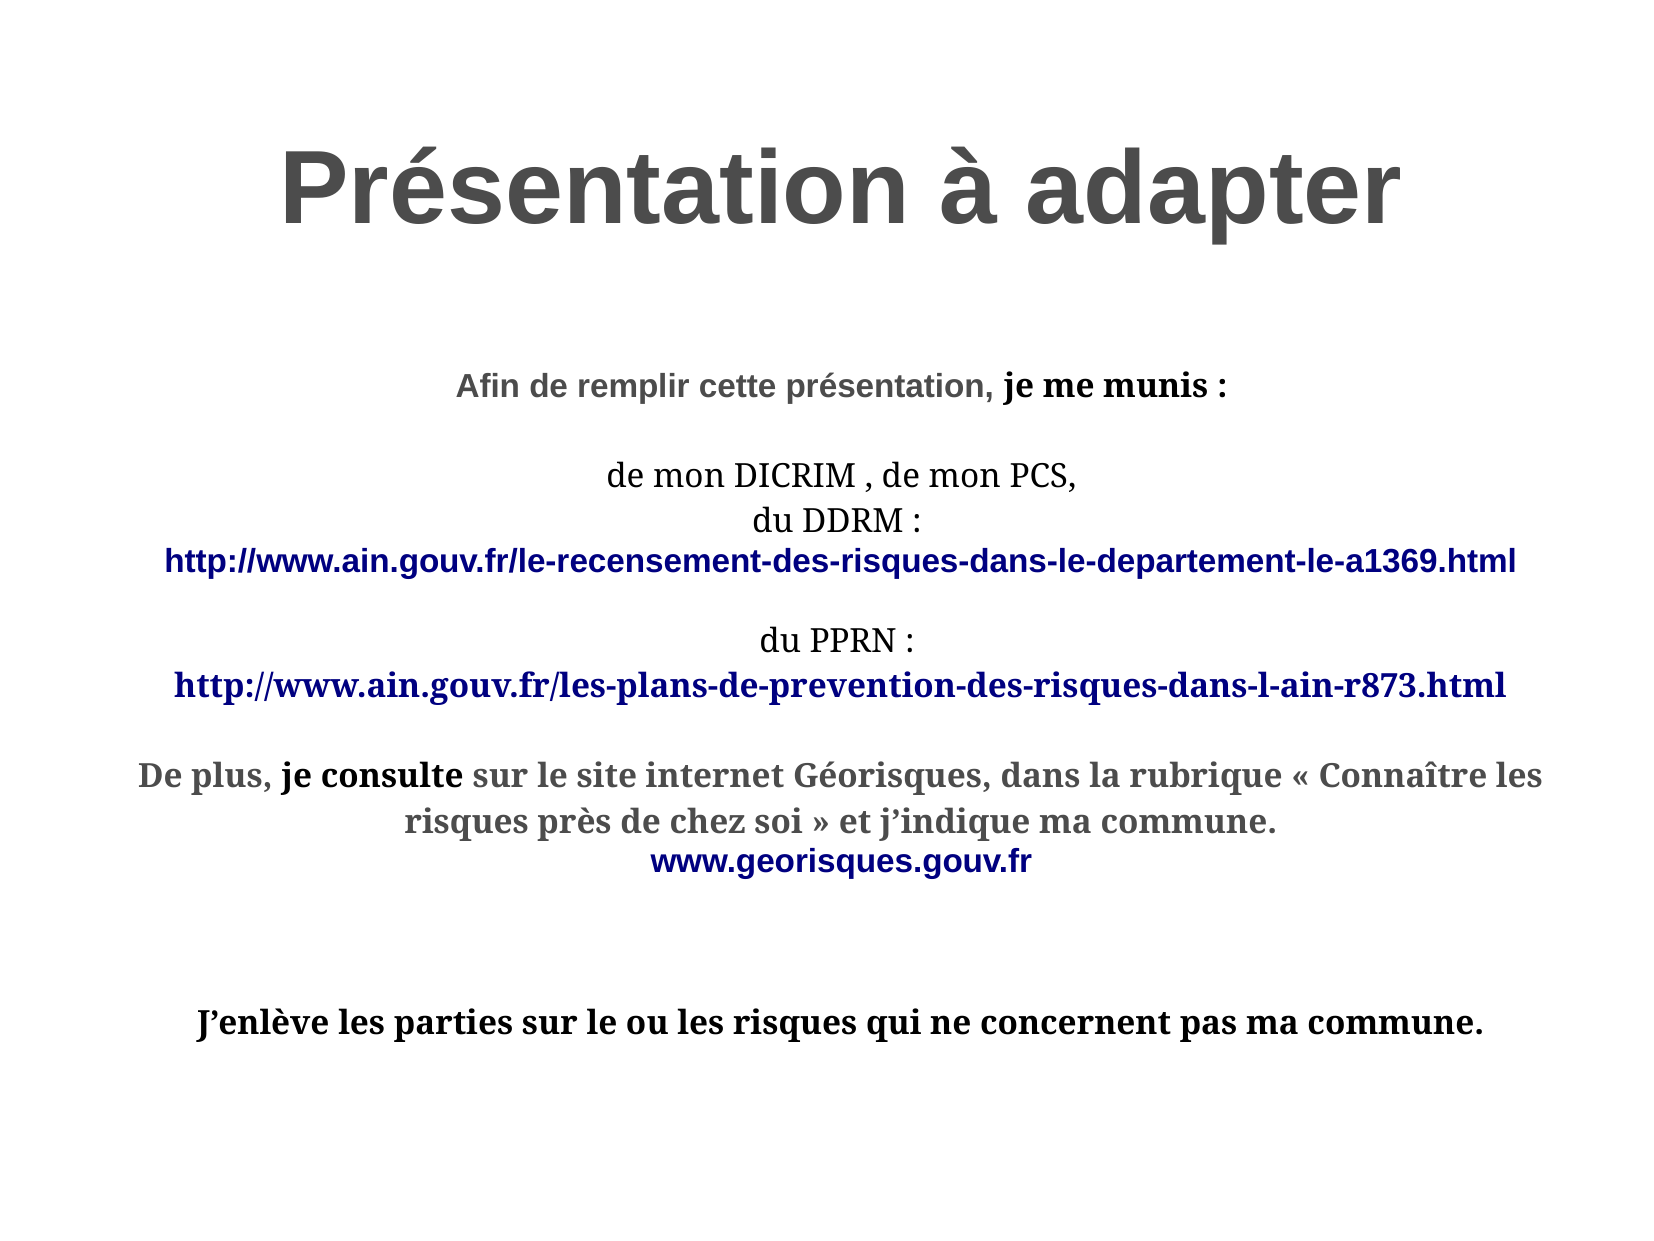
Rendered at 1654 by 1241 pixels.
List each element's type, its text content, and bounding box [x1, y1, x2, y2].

title Présentation à adapter Afin de remplir cette présentation, je me munis : de mon DICRIM , de mon PCS, du DDRM : http://www.ain.gouv.fr/le-recensement-des-risques-dans-le-departement-le-a1369.html du PPRN : http://www.ain.gouv.fr/les-plans-de-prevention-des-risques-dans-l-ain-r873.html De plus, je consulte sur le site internet Géorisques, dans la rubrique « Connaître les risques près de chez soi » et j’indique ma commune. www.georisques.gouv.fr J’enlève les parties sur le ou les risques qui ne concernent pas ma commune. [118, 88, 1565, 1123]
